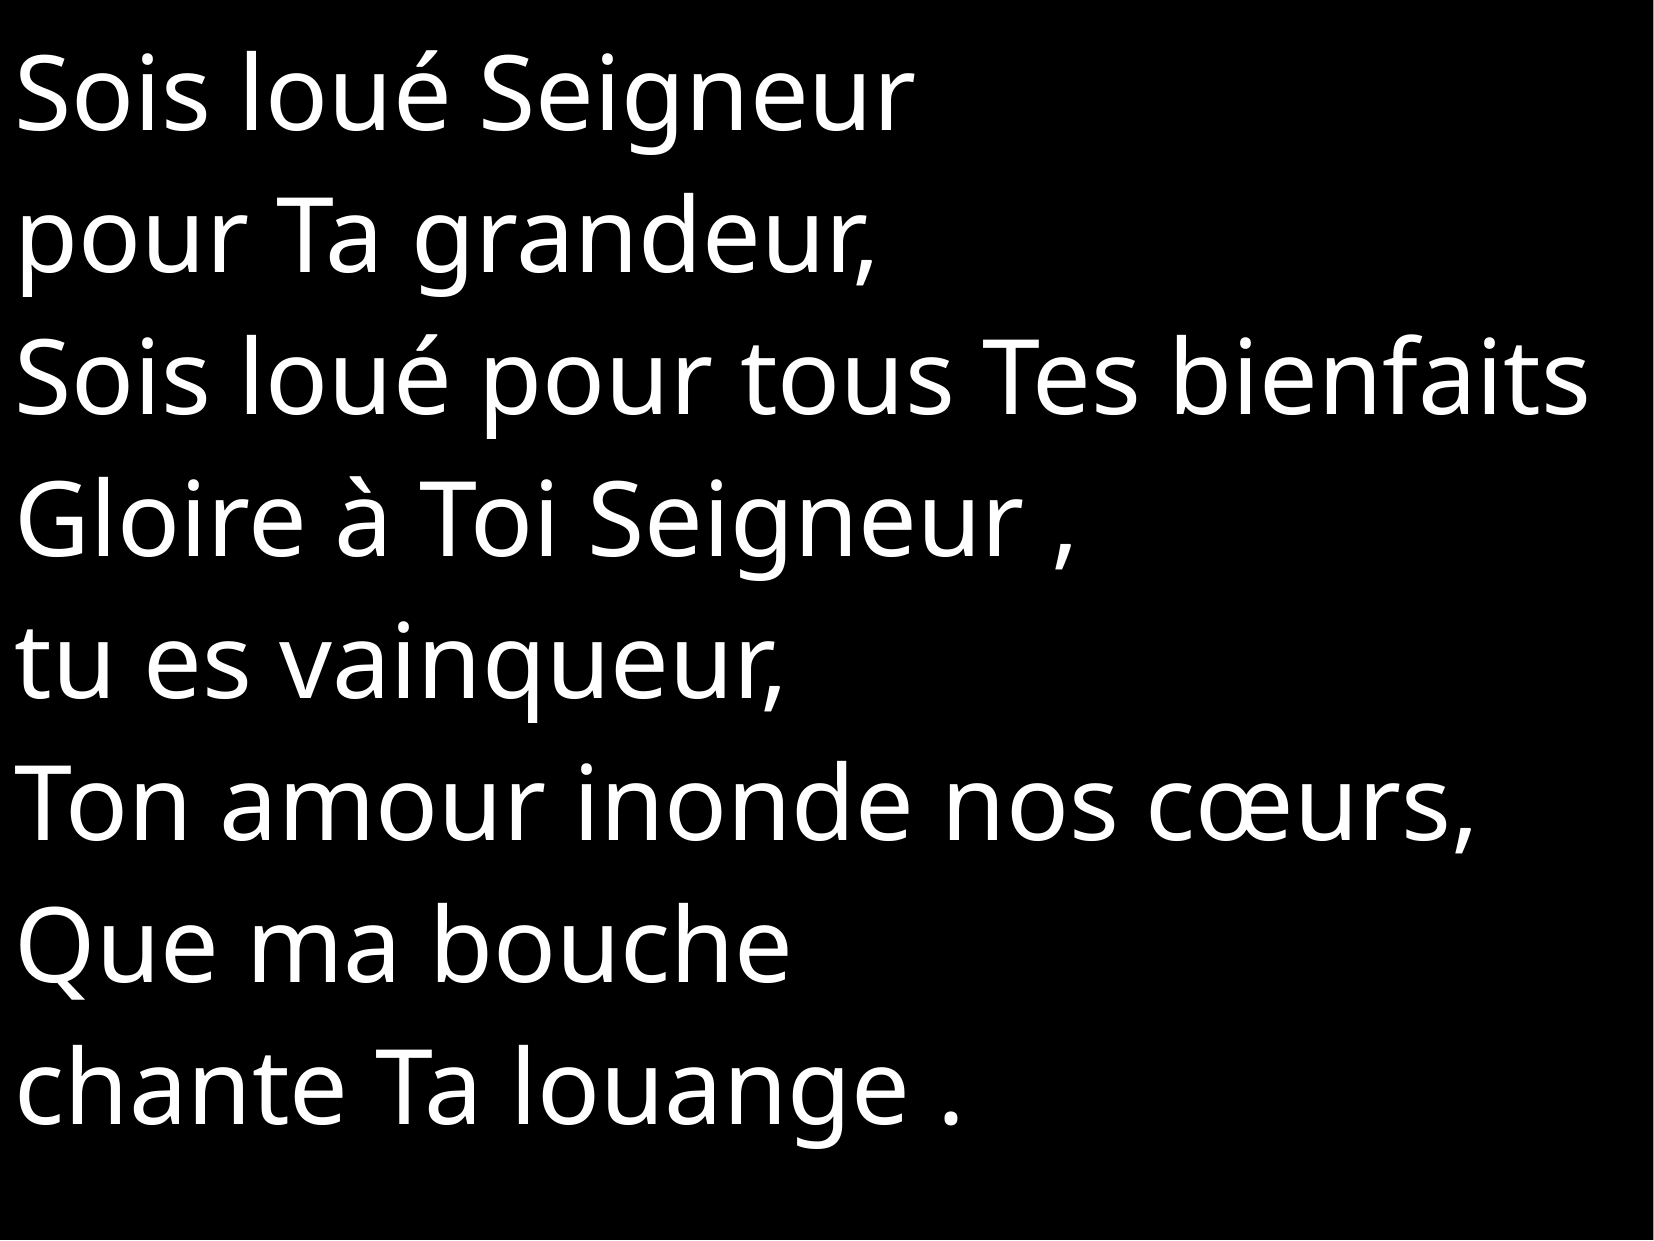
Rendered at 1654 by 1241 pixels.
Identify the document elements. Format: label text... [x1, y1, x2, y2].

text_box Sois loué Seigneur pour Ta grandeur, Sois loué pour tous Tes bienfaits Gloire à Toi Seigneur , tu es vainqueur, Ton amour inonde nos cœurs, Que ma bouche chante Ta louange . . [0, 11, 1654, 1241]
